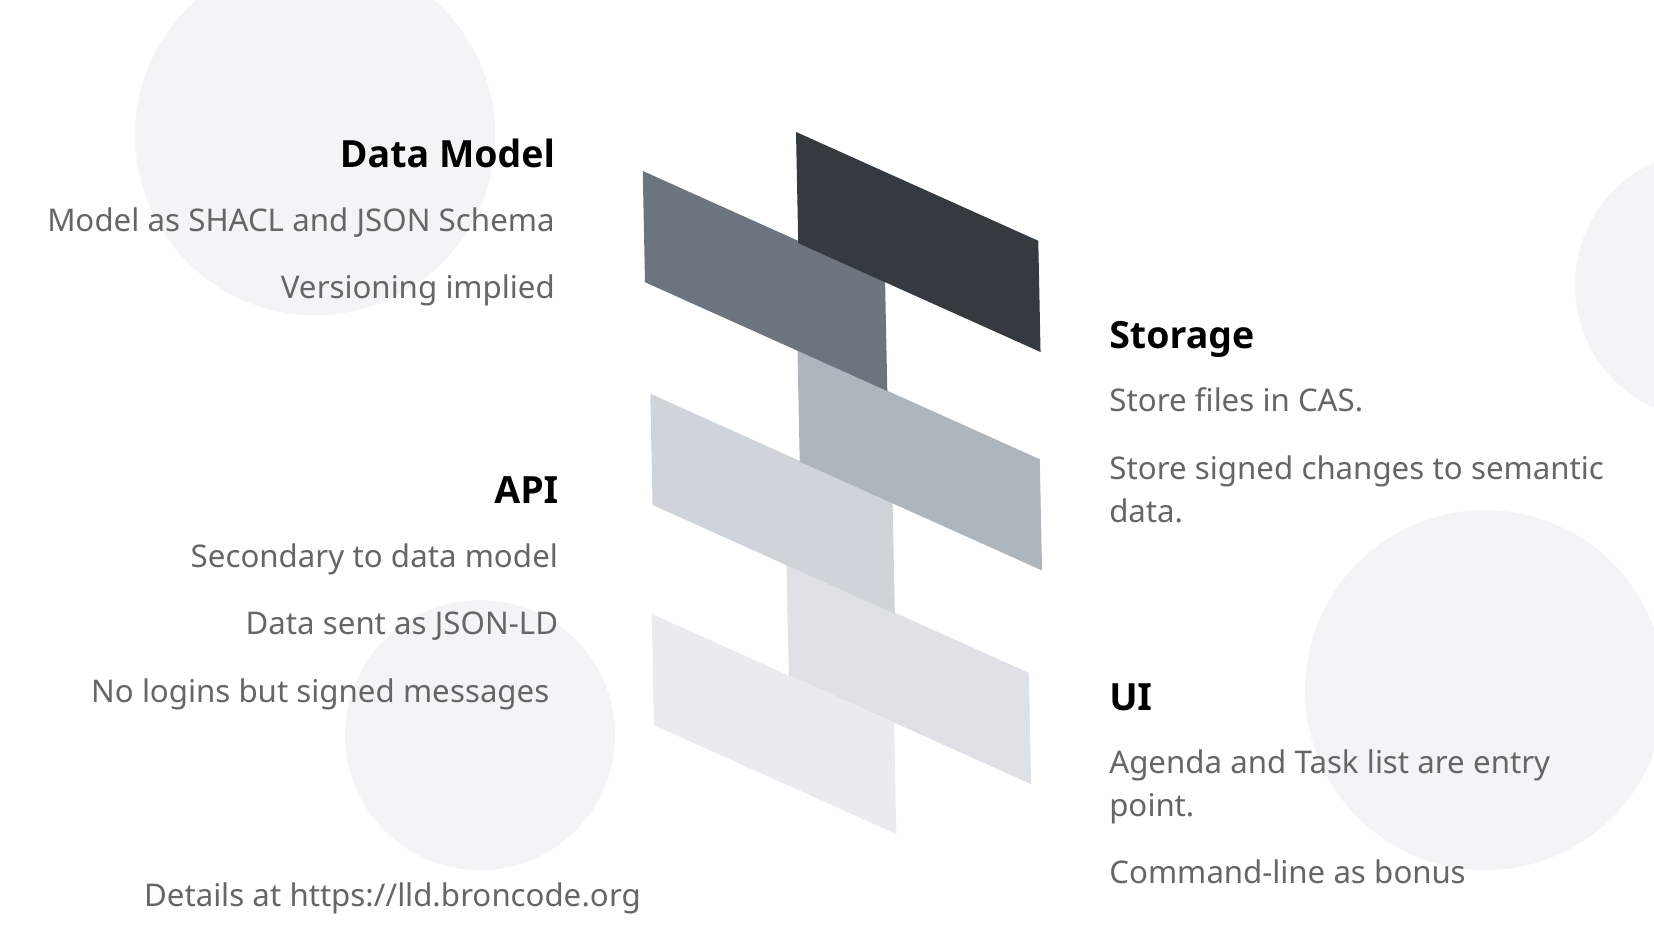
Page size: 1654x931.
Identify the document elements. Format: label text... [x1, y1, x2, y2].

text_box Storage [1094, 300, 1425, 367]
text_box Secondary to data model Data sent as JSON-LD No logins but signed messages [18, 526, 574, 719]
text_box Model as SHACL and JSON Schema Versioning implied [15, 190, 571, 316]
text_box Details at https://lld.broncode.org [129, 865, 863, 924]
text_box Data Model [240, 120, 571, 186]
text_box Agenda and Task list are entry point. Command-line as bonus [1094, 732, 1650, 901]
text_box Store files in CAS. Store signed changes to semantic data. [1094, 370, 1650, 539]
text_box UI [1094, 662, 1425, 729]
text_box API [243, 456, 574, 522]
